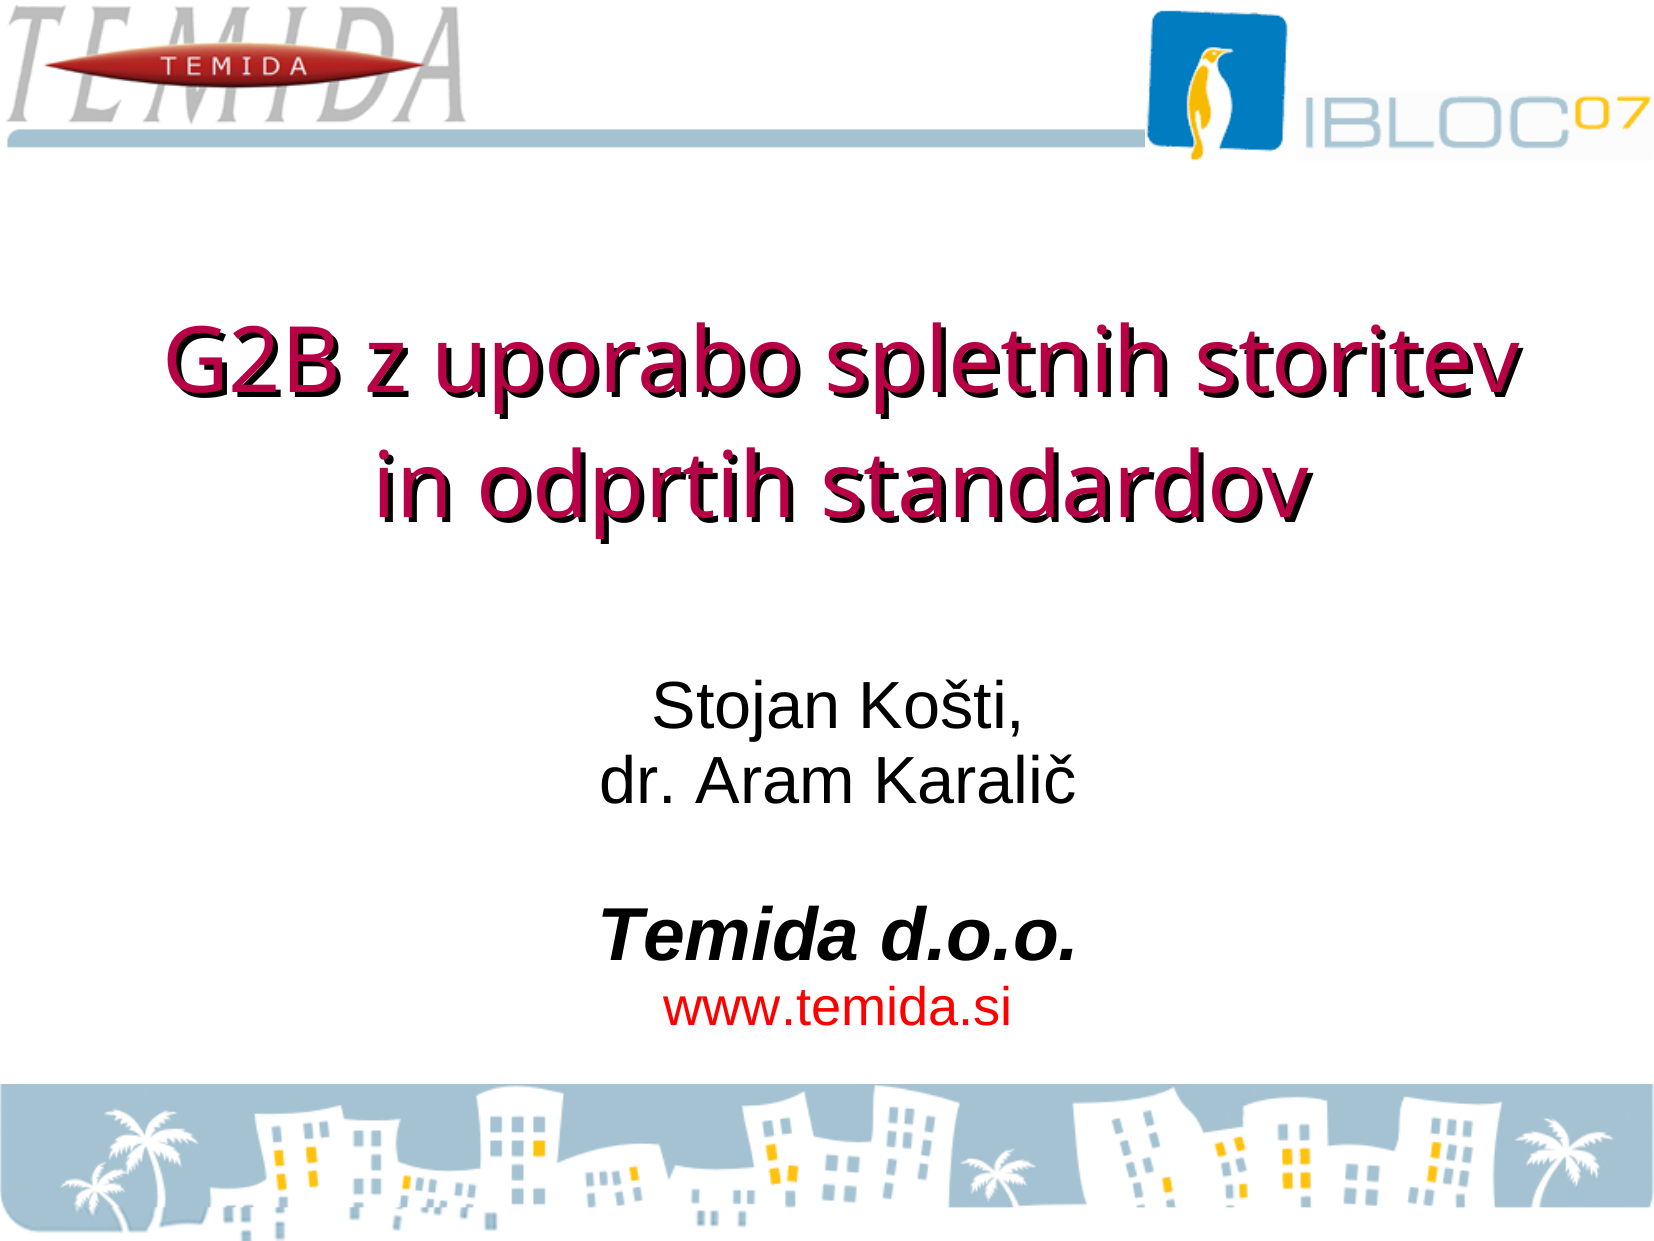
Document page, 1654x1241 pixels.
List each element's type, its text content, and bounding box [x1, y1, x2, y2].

title G2B z uporabo spletnih storitev in odprtih standardov [118, 308, 1565, 532]
picture [0, 1084, 1654, 1241]
picture [6, 5, 1654, 172]
subtitle Stojan Košti, dr. Aram Karalič Temida d.o.o. www.temida.si [76, 620, 1565, 1086]
